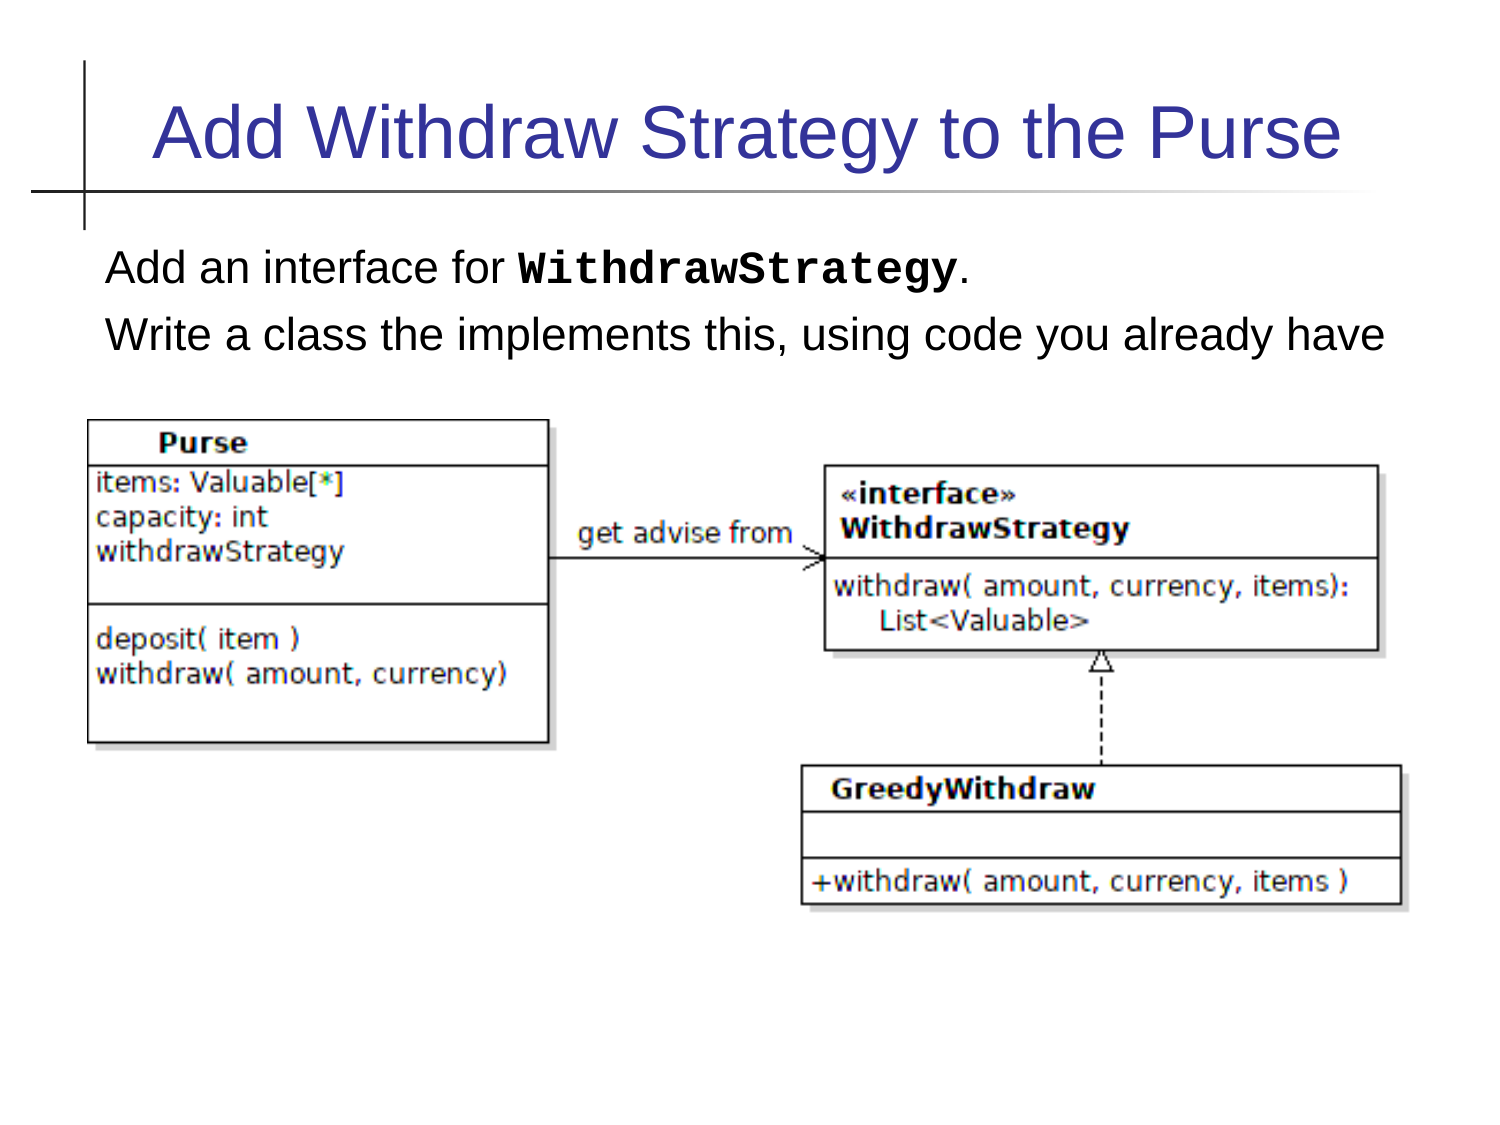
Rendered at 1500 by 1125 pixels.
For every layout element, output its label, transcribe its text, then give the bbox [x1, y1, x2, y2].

list Add an interface for WithdrawStrategy. Write a class the implements this, using code you already have [90, 229, 1408, 419]
picture [87, 419, 1412, 915]
title Add Withdraw Strategy to the Purse [100, 42, 1397, 182]
